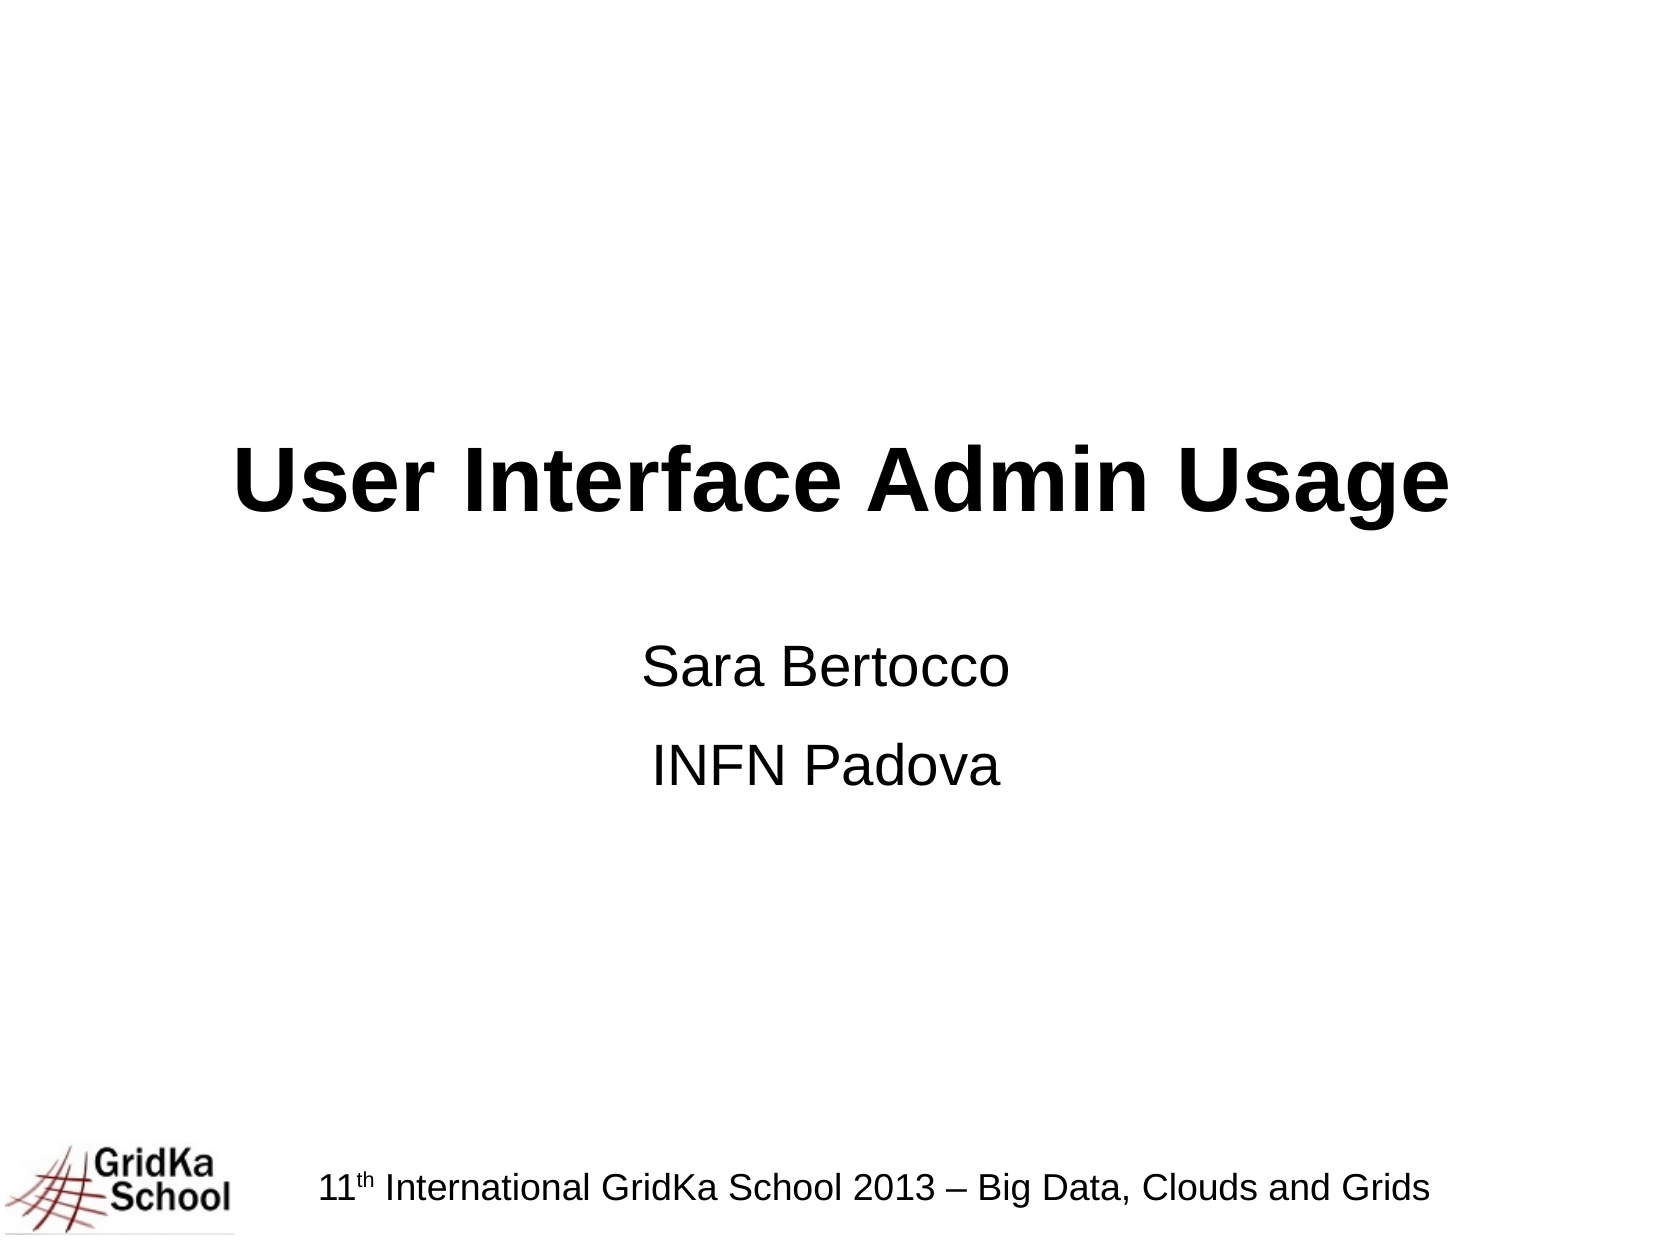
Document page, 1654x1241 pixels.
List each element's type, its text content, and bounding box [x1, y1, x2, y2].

picture [5, 1141, 235, 1235]
text_box 11th International GridKa School 2013 – Big Data, Clouds and Grids [96, 1158, 1653, 1227]
subtitle User Interface Admin Usage Sara Bertocco INFN Padova [82, 107, 1571, 1017]
